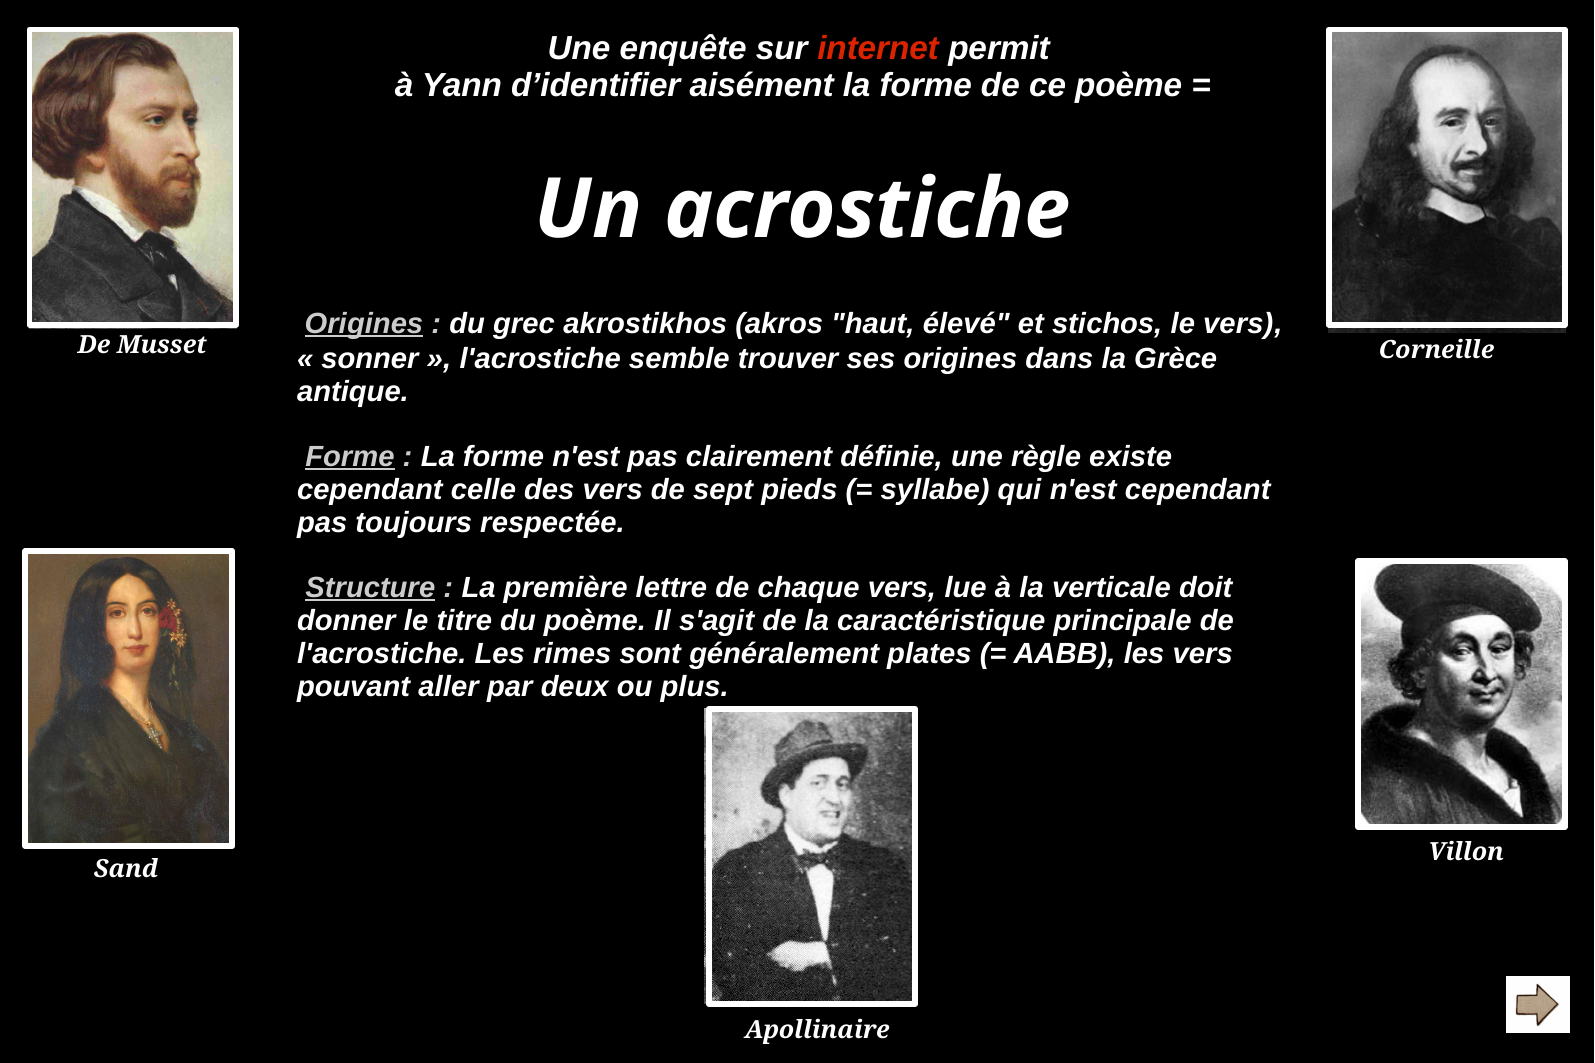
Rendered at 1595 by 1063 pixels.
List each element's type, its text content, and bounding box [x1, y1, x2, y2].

text_box Villon [1358, 830, 1565, 870]
picture [32, 32, 233, 322]
picture [1332, 32, 1562, 322]
text_box Une enquête sur internet permit à Yann d’identifier aisément la forme de ce poème = Un acrostiche Origines : du grec akrostikhos (akros "haut, élevé" et stichos, le vers), « sonner », l'acrostiche semble trouver ses origines dans la Grèce antique. Forme : La forme n'est pas clairement définie, une règle existe cependant celle des vers de sept pieds (= syllabe) qui n'est cependant pas toujours respectée. Structure : La première lettre de chaque vers, lue à la verticale doit donner le titre du poème. Il s'agit de la caractéristique principale de l'acrostiche. Les rimes sont généralement plates (= AABB), les vers pouvant aller par deux ou plus. [282, 21, 1325, 793]
text_box De Musset [31, 319, 245, 369]
text_box Corneille [1299, 324, 1565, 368]
picture [1506, 976, 1570, 1033]
text_box Apollinaire [720, 1007, 906, 1047]
picture [712, 712, 912, 1001]
text_box Sand [29, 849, 214, 886]
picture [28, 554, 229, 843]
picture [1361, 564, 1562, 824]
